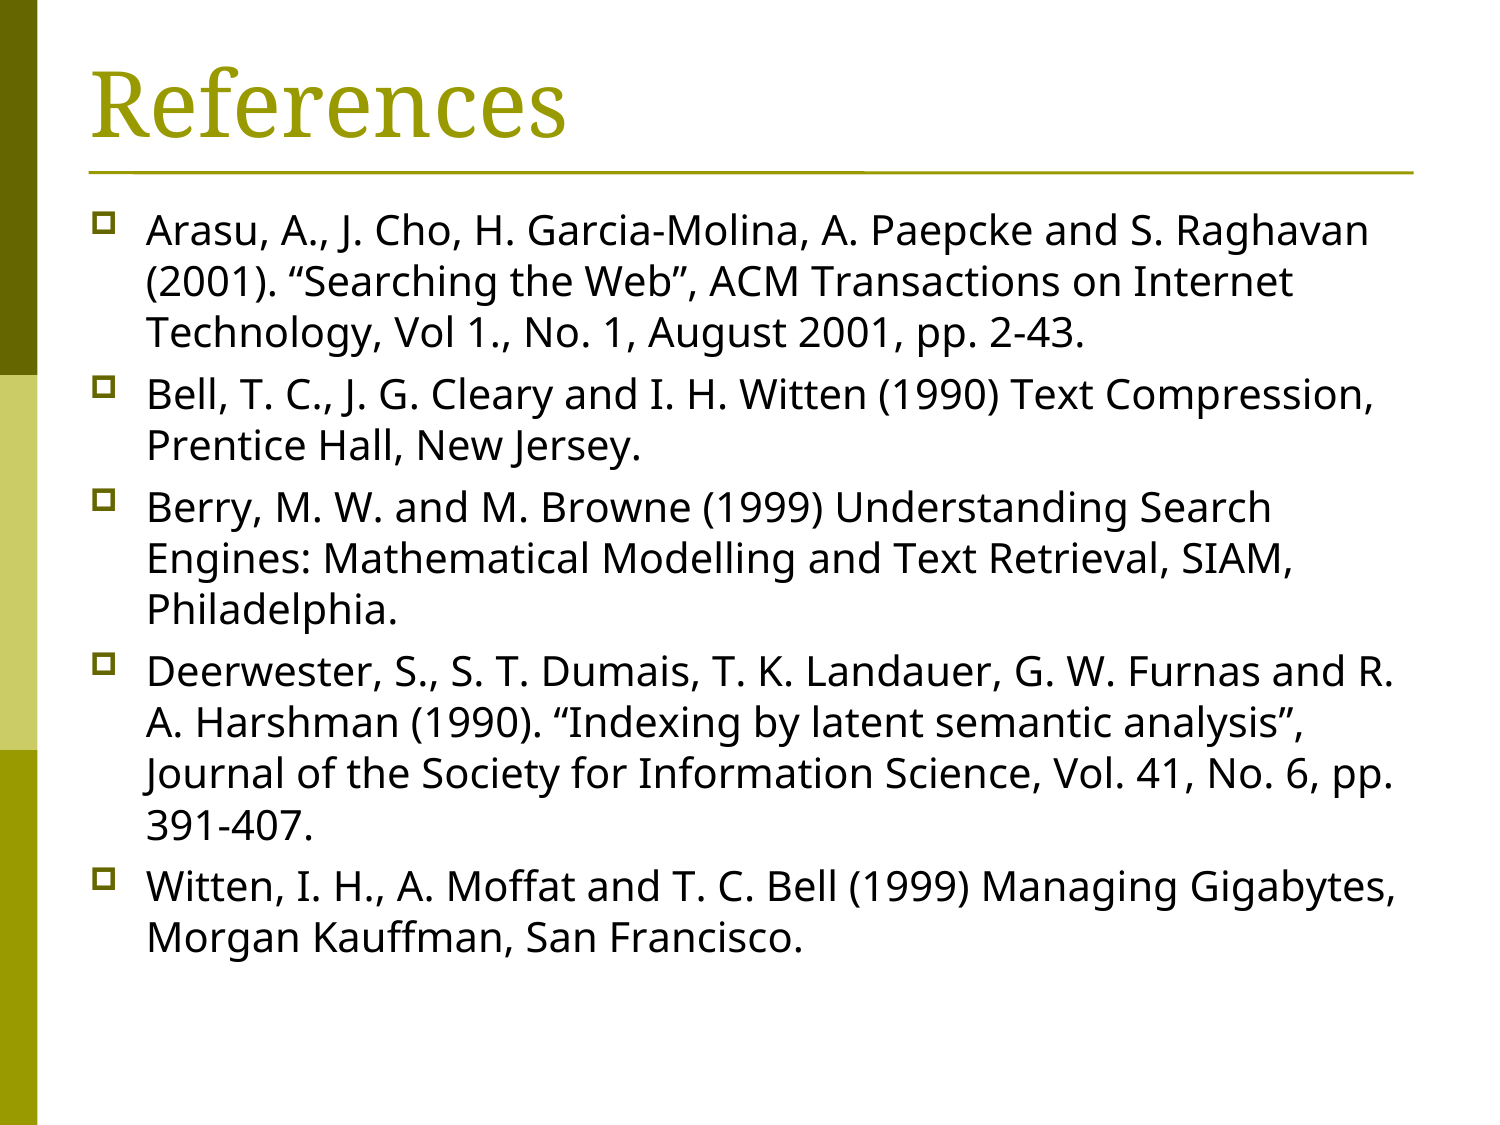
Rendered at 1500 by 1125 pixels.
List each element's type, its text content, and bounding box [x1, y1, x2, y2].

title References [75, 45, 1426, 173]
list Arasu, A., J. Cho, H. Garcia-Molina, A. Paepcke and S. Raghavan (2001). “Searching the Web”, ACM Transactions on Internet Technology, Vol 1., No. 1, August 2001, pp. 2-43. Bell, T. C., J. G. Cleary and I. H. Witten (1990) Text Compression, Prentice Hall, New Jersey. Berry, M. W. and M. Browne (1999) Understanding Search Engines: Mathematical Modelling and Text Retrieval, SIAM, Philadelphia. Deerwester, S., S. T. Dumais, T. K. Landauer, G. W. Furnas and R. A. Harshman (1990). “Indexing by latent semantic analysis”, Journal of the Society for Information Science, Vol. 41, No. 6, pp. 391-407. Witten, I. H., A. Moffat and T. C. Bell (1999) Managing Gigabytes, Morgan Kauffman, San Francisco. [75, 196, 1426, 1006]
